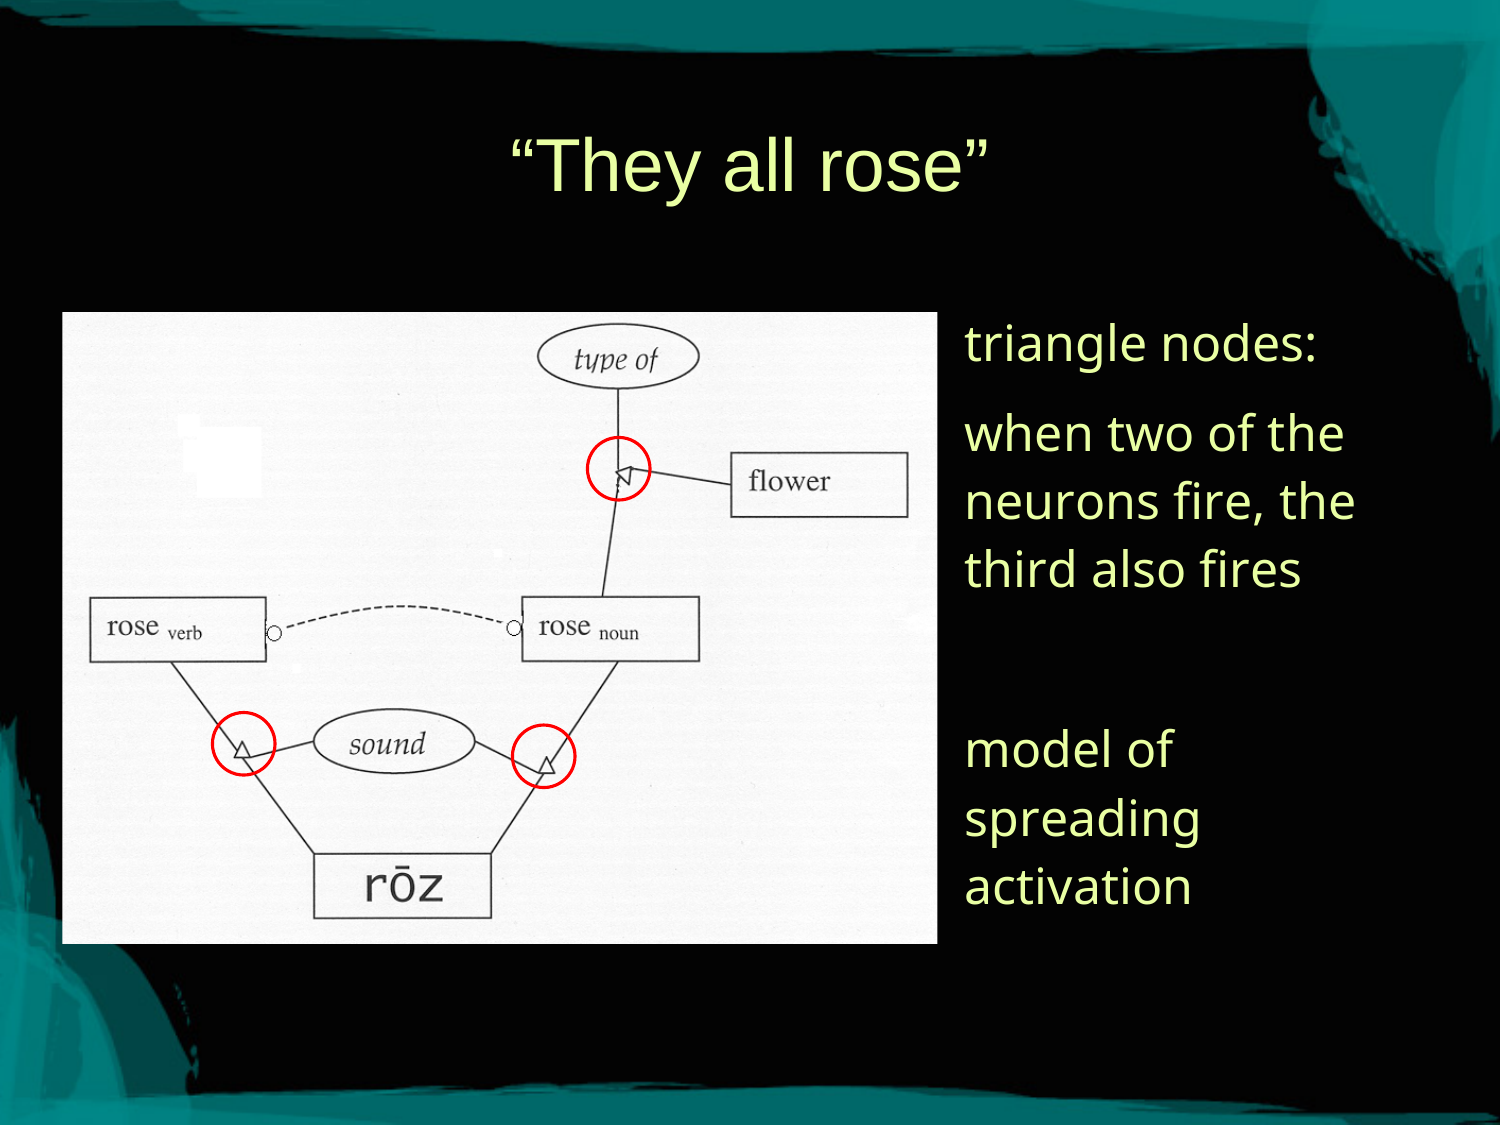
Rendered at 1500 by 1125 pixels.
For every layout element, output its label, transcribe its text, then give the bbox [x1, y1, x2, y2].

title “They all rose” [87, 69, 1413, 263]
picture [0, 0, 1500, 1125]
list triangle nodes: when two of the neurons fire, the third also fires model of spreading activation [950, 299, 1450, 1026]
